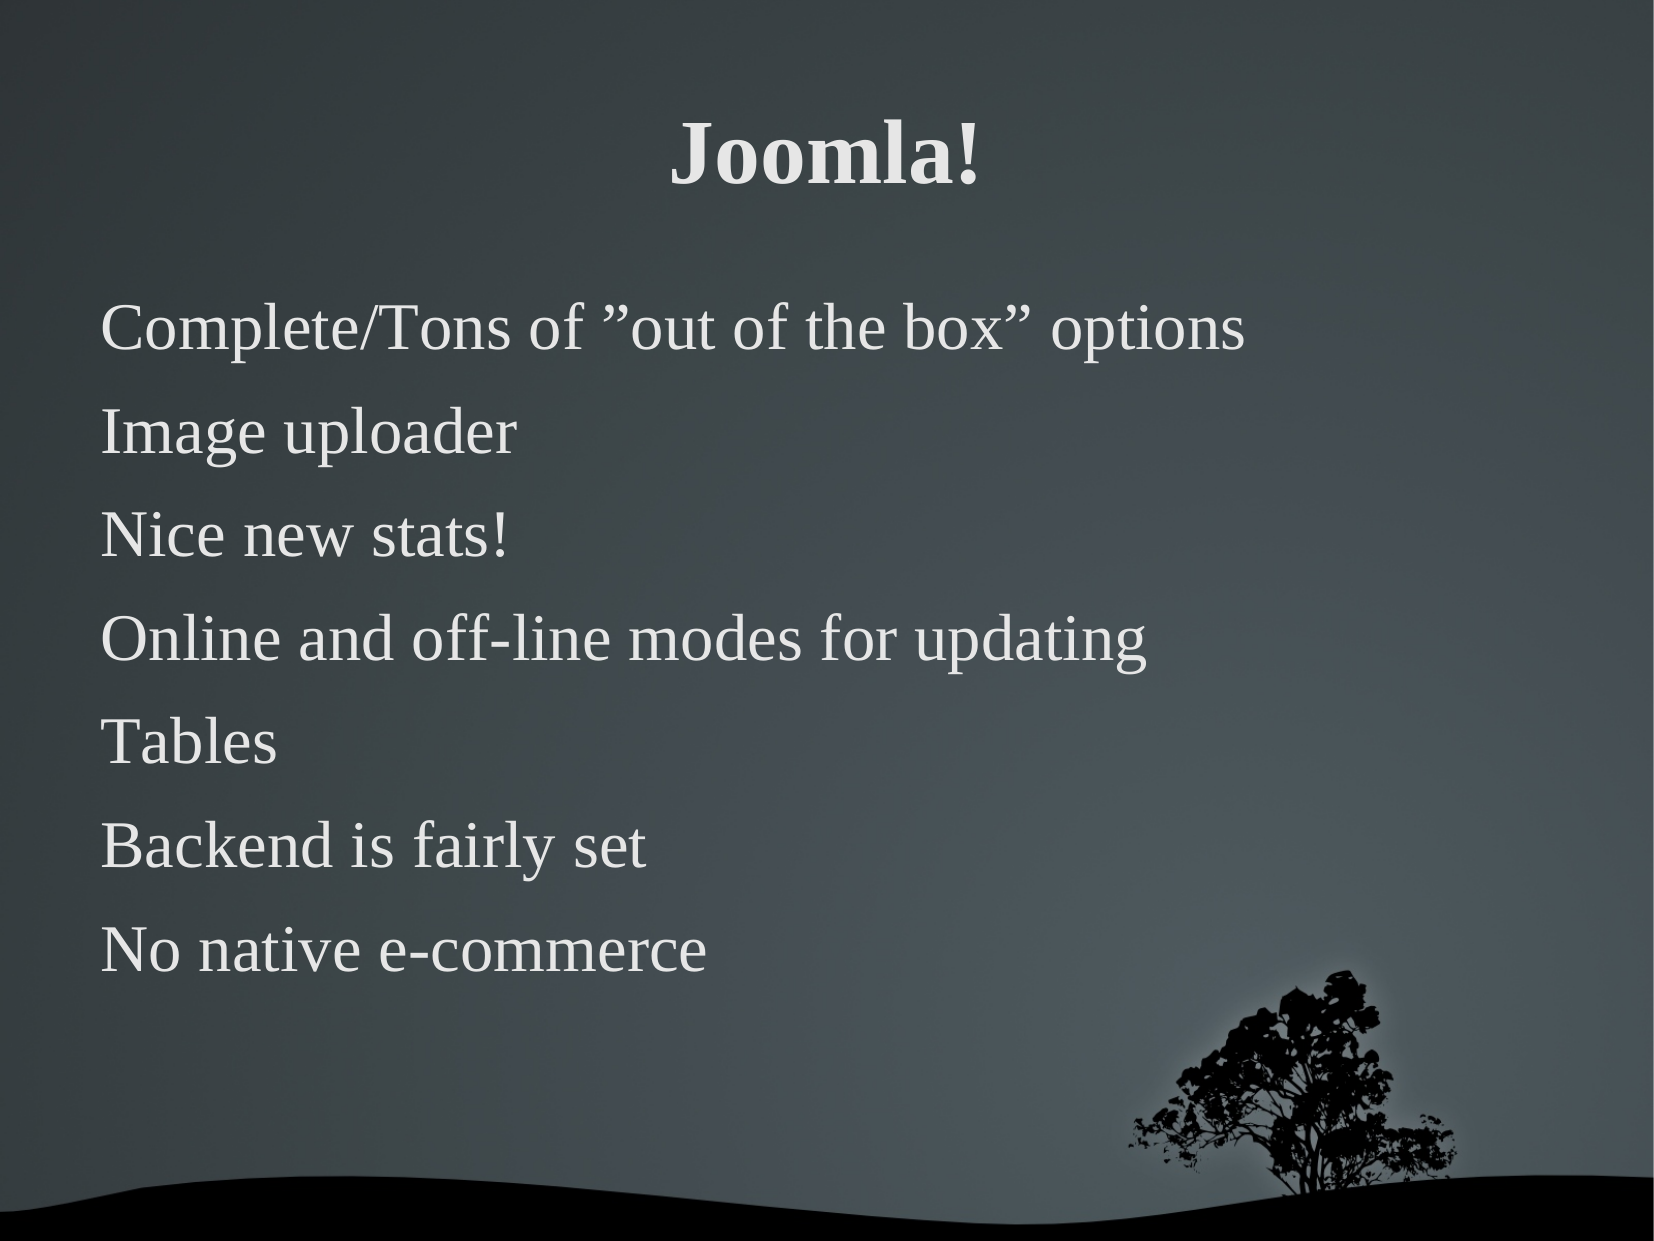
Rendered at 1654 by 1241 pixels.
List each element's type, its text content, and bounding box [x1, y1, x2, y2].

title Joomla! [82, 56, 1571, 250]
list Complete/Tons of ”out of the box” options Image uploader Nice new stats! Online and off-line modes for updating Tables Backend is fairly set No native e-commerce [82, 290, 1571, 1094]
picture [0, 0, 1654, 1241]
